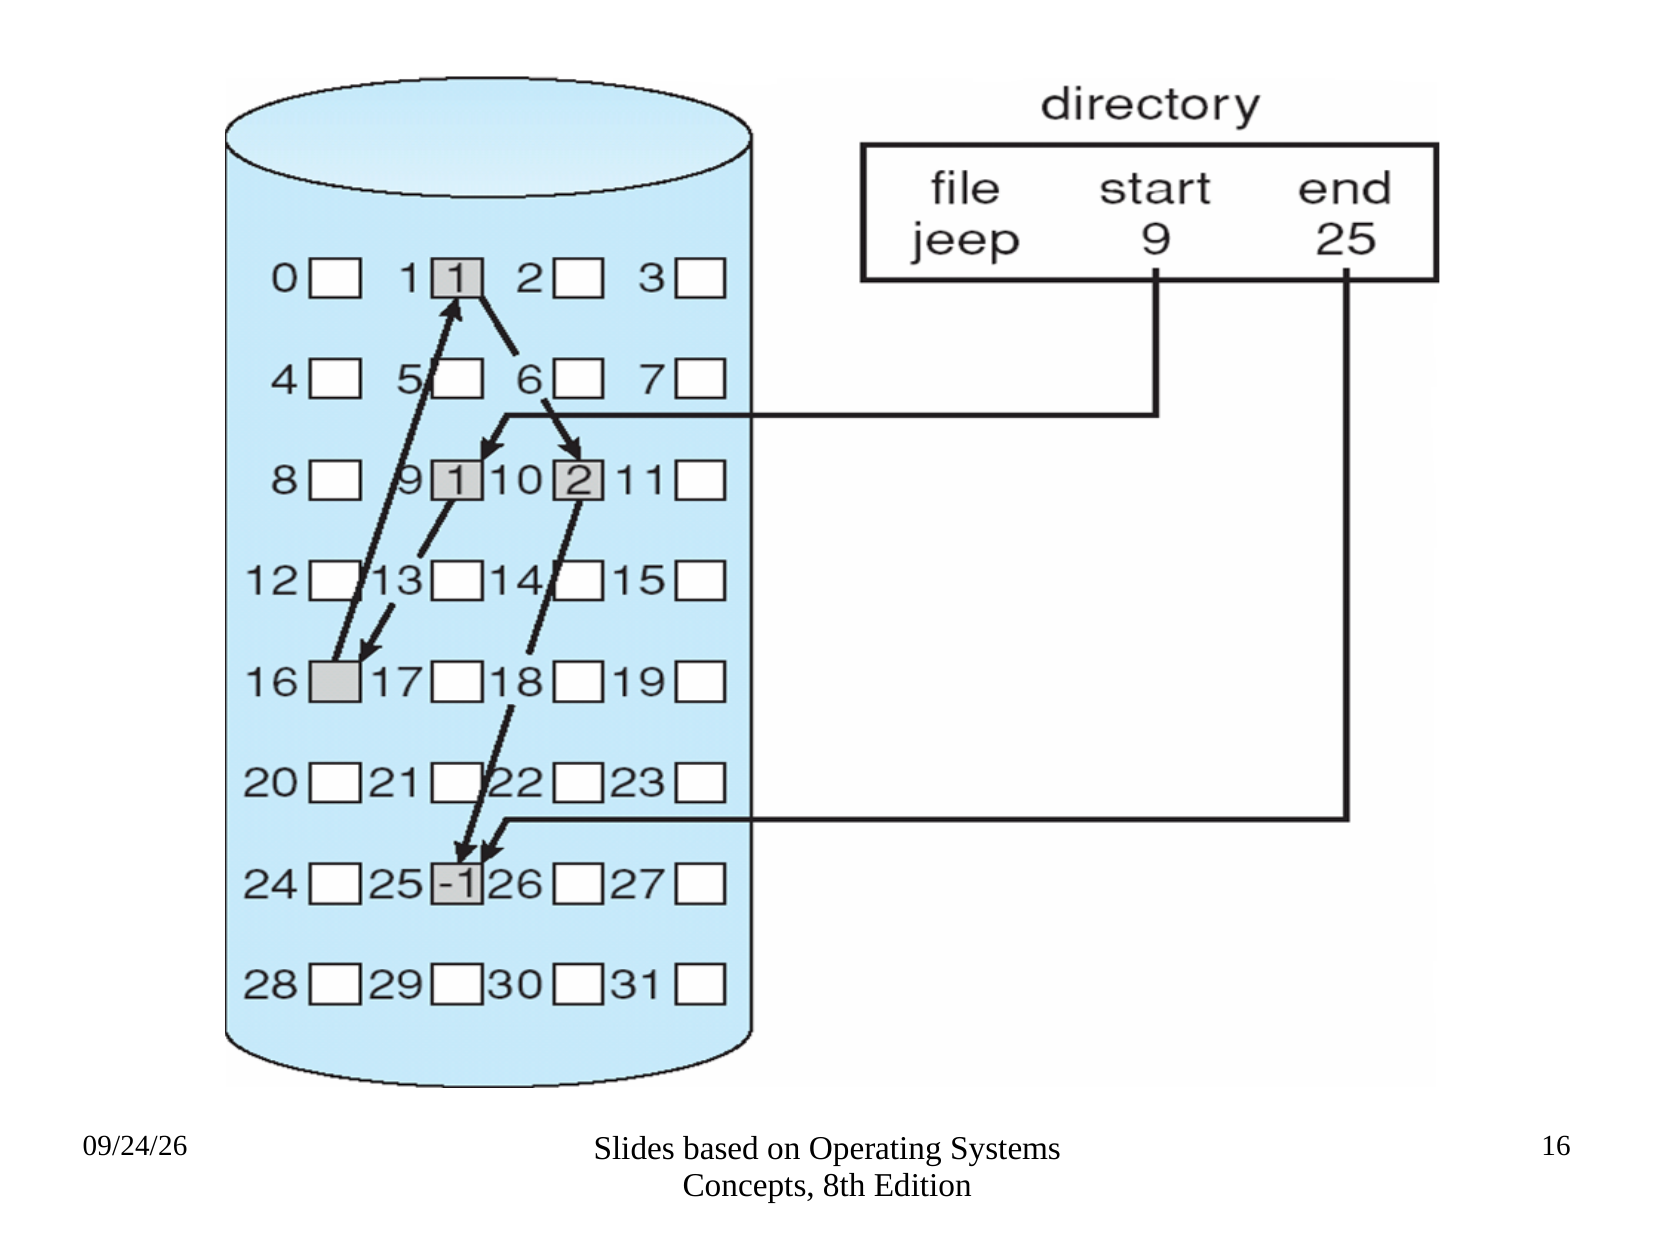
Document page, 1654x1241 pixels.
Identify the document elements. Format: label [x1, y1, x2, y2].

picture [225, 74, 1441, 1088]
